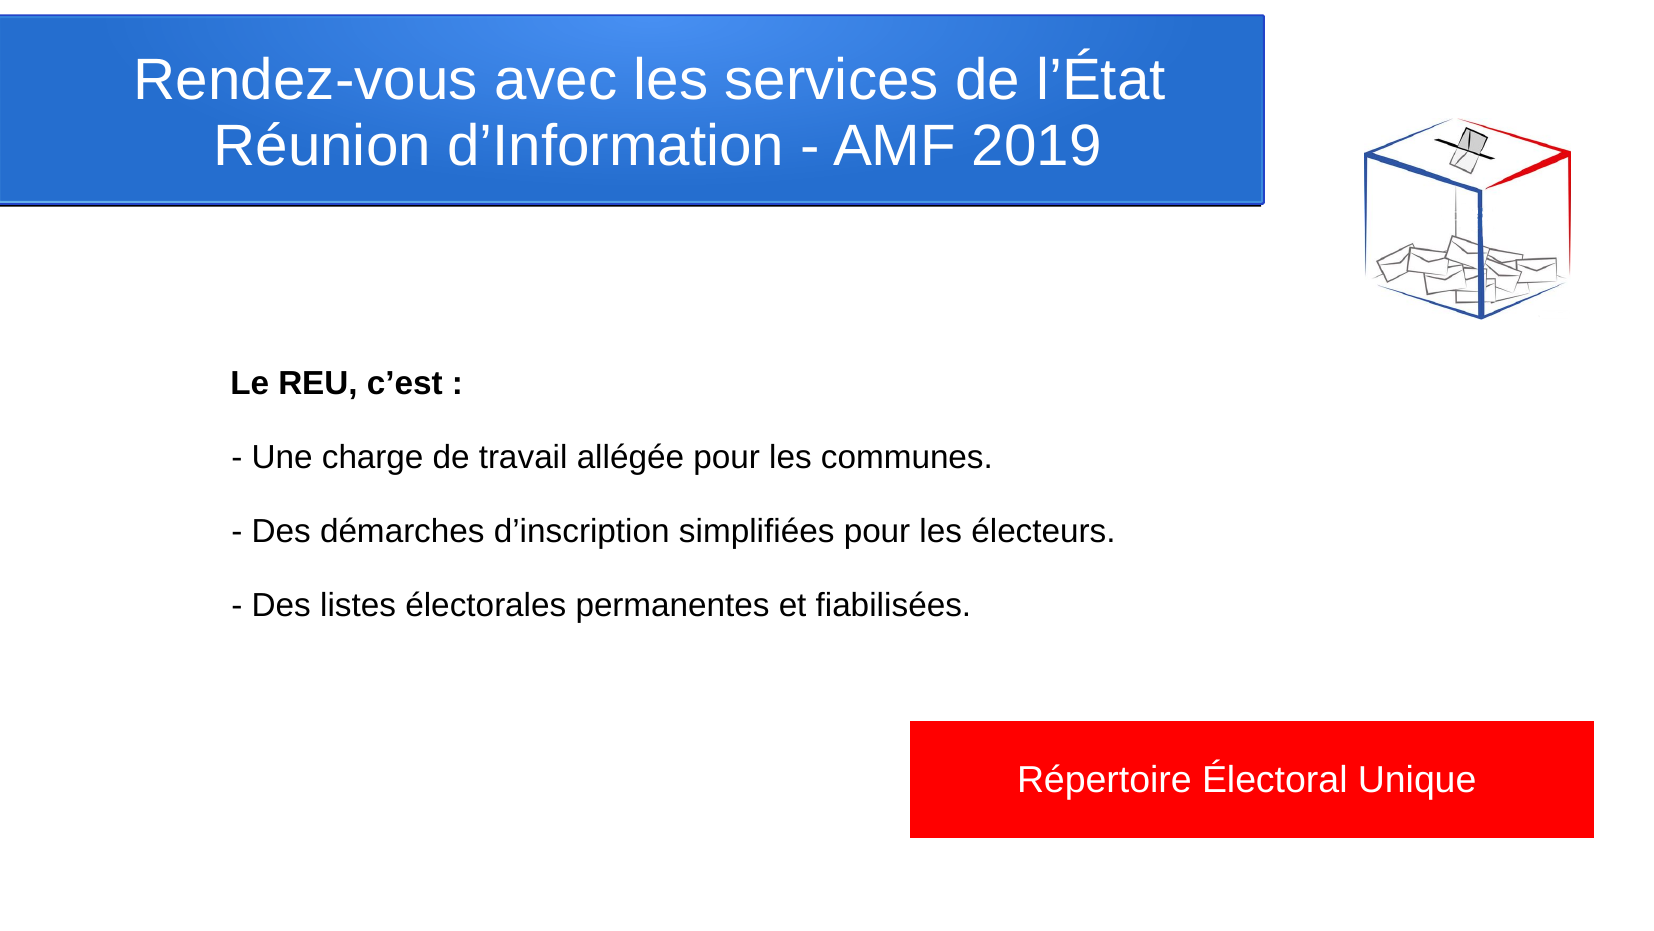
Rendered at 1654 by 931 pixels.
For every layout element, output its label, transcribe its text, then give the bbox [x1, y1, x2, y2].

text_box Répertoire Électoral Unique [909, 720, 1595, 839]
title Rendez-vous avec les services de l’État Réunion d’Information - AMF 2019 [82, 35, 1235, 189]
picture [1364, 118, 1571, 329]
subtitle Le REU, c’est : - Une charge de travail allégée pour les communes. - Des démarches d’inscription simplifiées pour les électeurs. - Des listes électorales permanentes et fiabilisées. [82, 224, 1571, 764]
